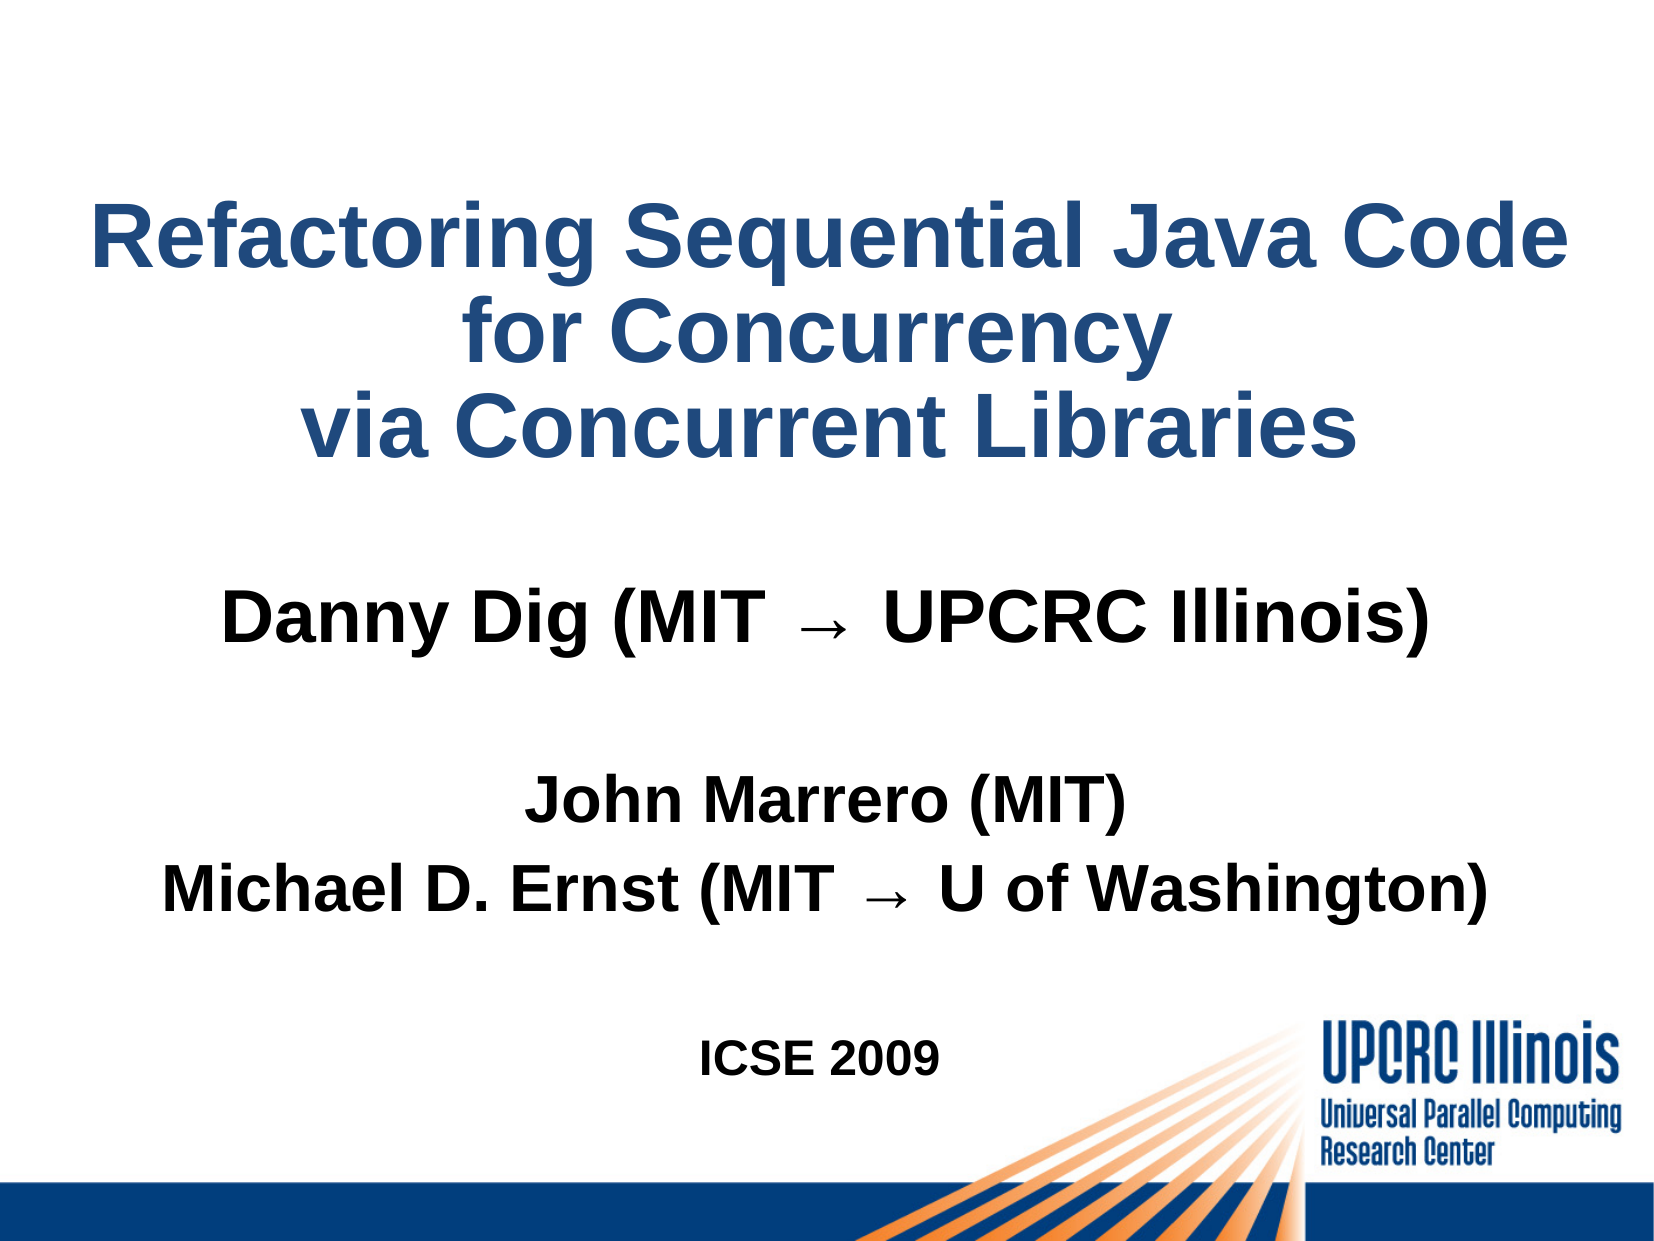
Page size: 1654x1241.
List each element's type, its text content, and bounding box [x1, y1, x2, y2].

subtitle Danny Dig (MIT → UPCRC Illinois) John Marrero (MIT) Michael D. Ernst (MIT → U of Washington) ICSE 2009 [82, 562, 1571, 1102]
picture [0, 1005, 1654, 1241]
title Refactoring Sequential Java Code for Concurrency via Concurrent Libraries [86, 187, 1576, 481]
